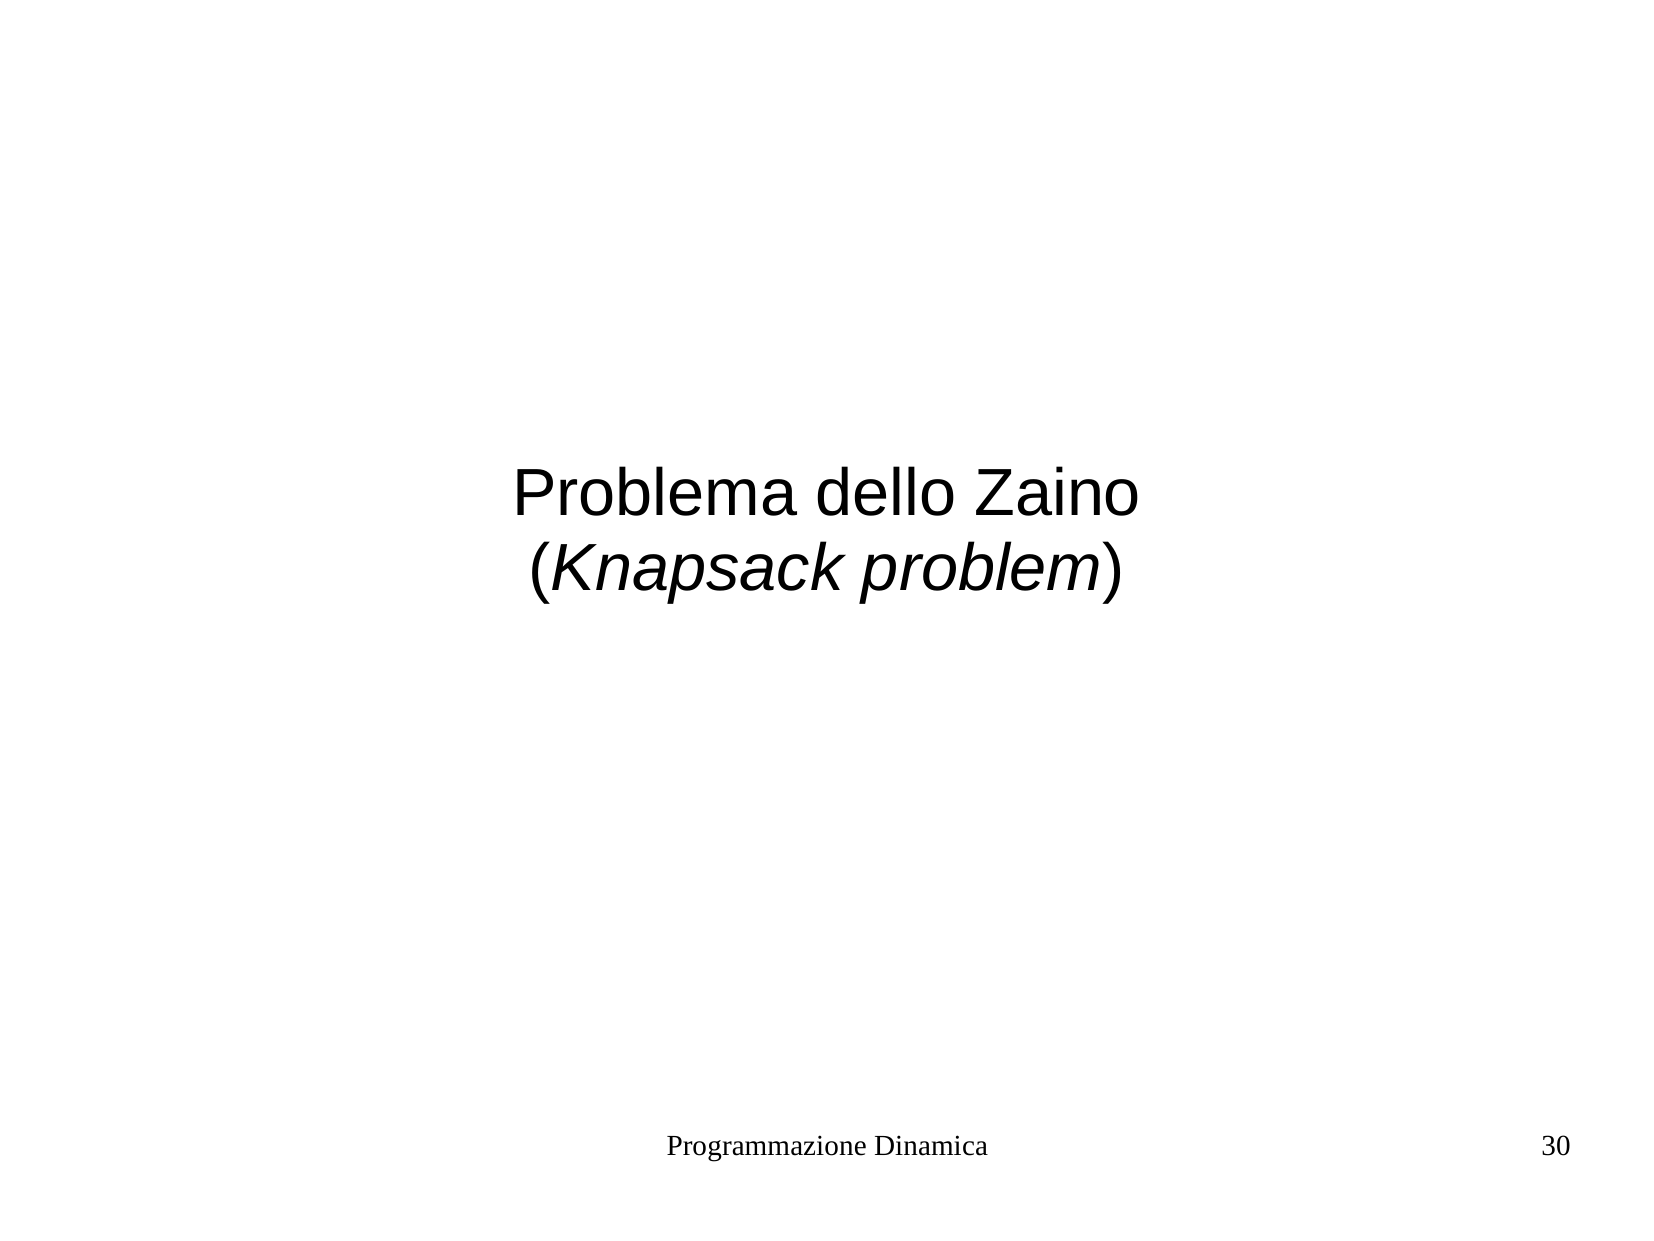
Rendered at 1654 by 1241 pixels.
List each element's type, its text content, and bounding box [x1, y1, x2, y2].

subtitle Problema dello Zaino (Knapsack problem) [82, 49, 1571, 1010]
